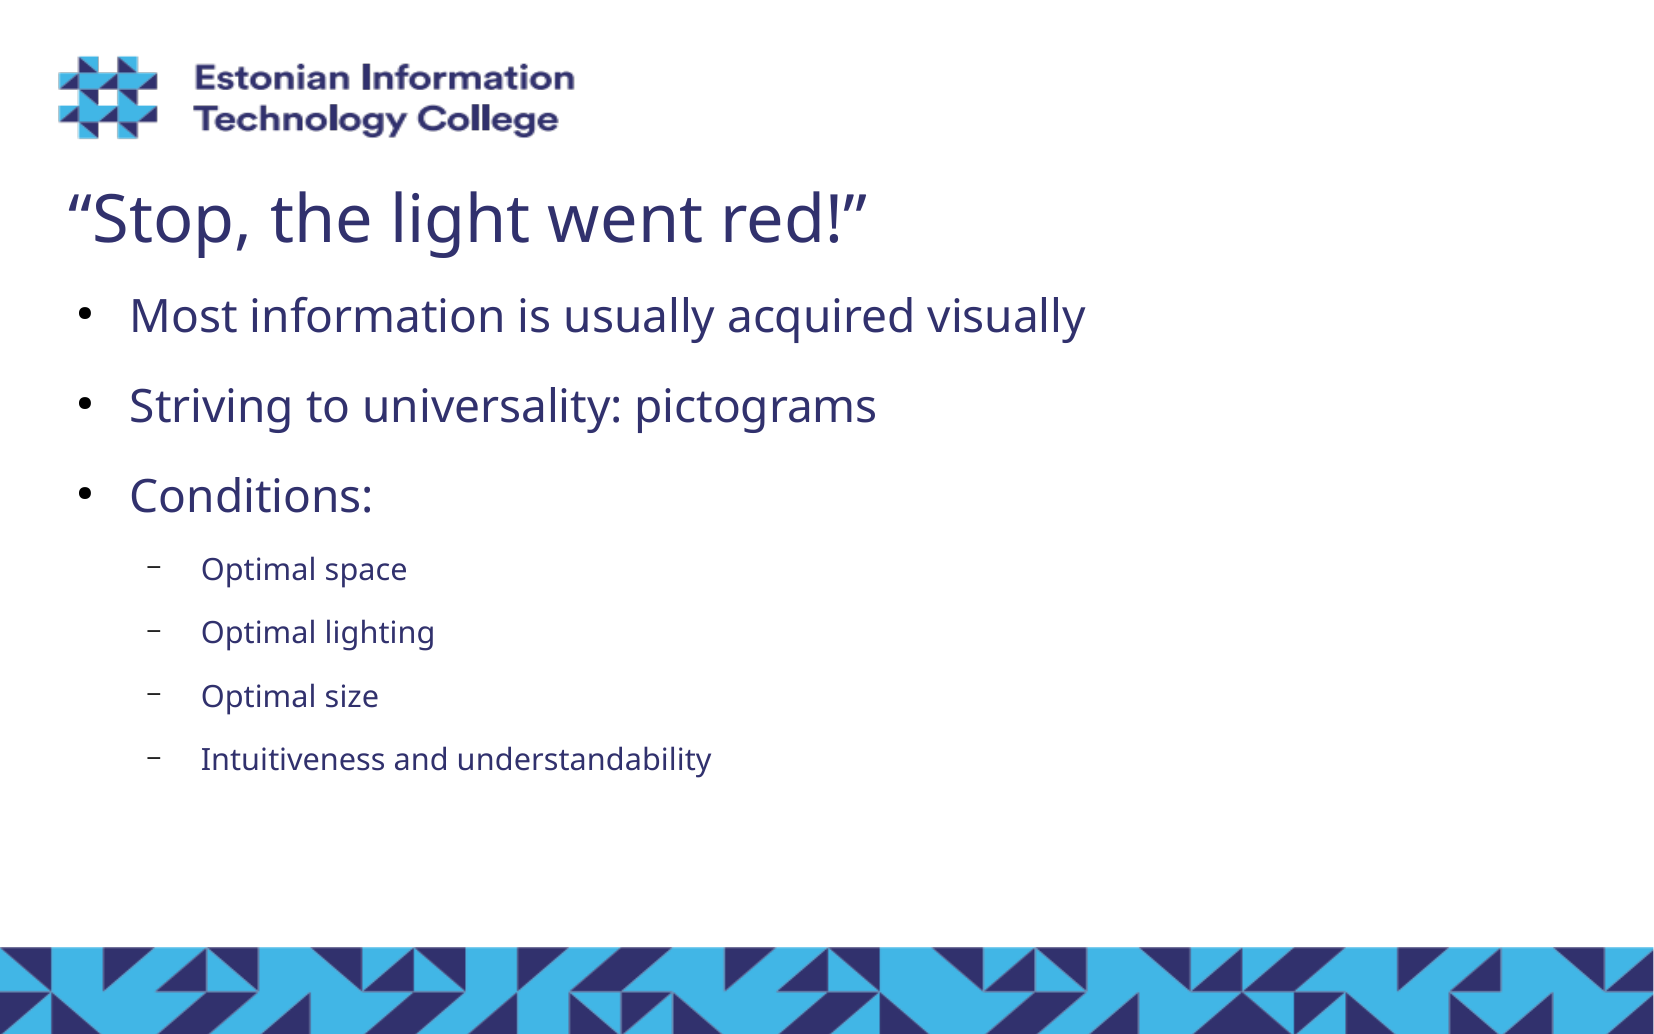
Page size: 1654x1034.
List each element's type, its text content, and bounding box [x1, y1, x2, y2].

title “Stop, the light went red!” [68, 147, 1536, 283]
list Most information is usually acquired visually Striving to universality: pictograms Conditions: Optimal space Optimal lighting Optimal size Intuitiveness and understandability [59, 283, 1595, 936]
